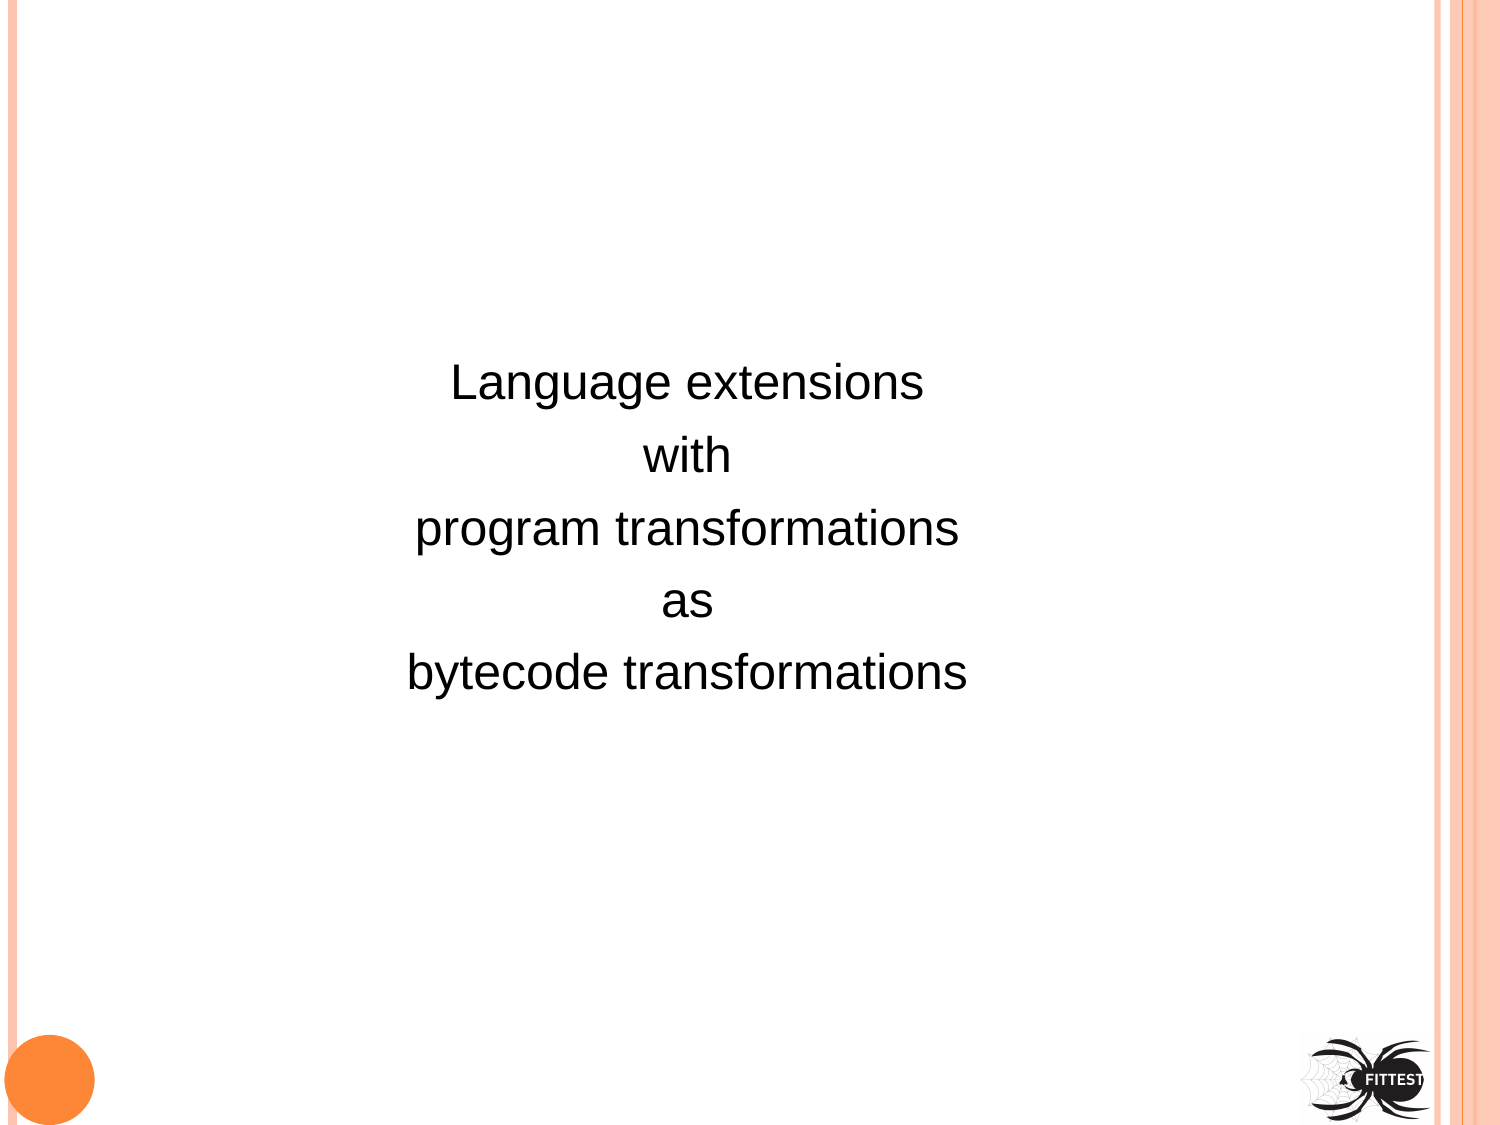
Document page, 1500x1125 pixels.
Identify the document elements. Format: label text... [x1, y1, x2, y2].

subtitle Language extensions with program transformations as bytecode transformations [74, 44, 1300, 1005]
